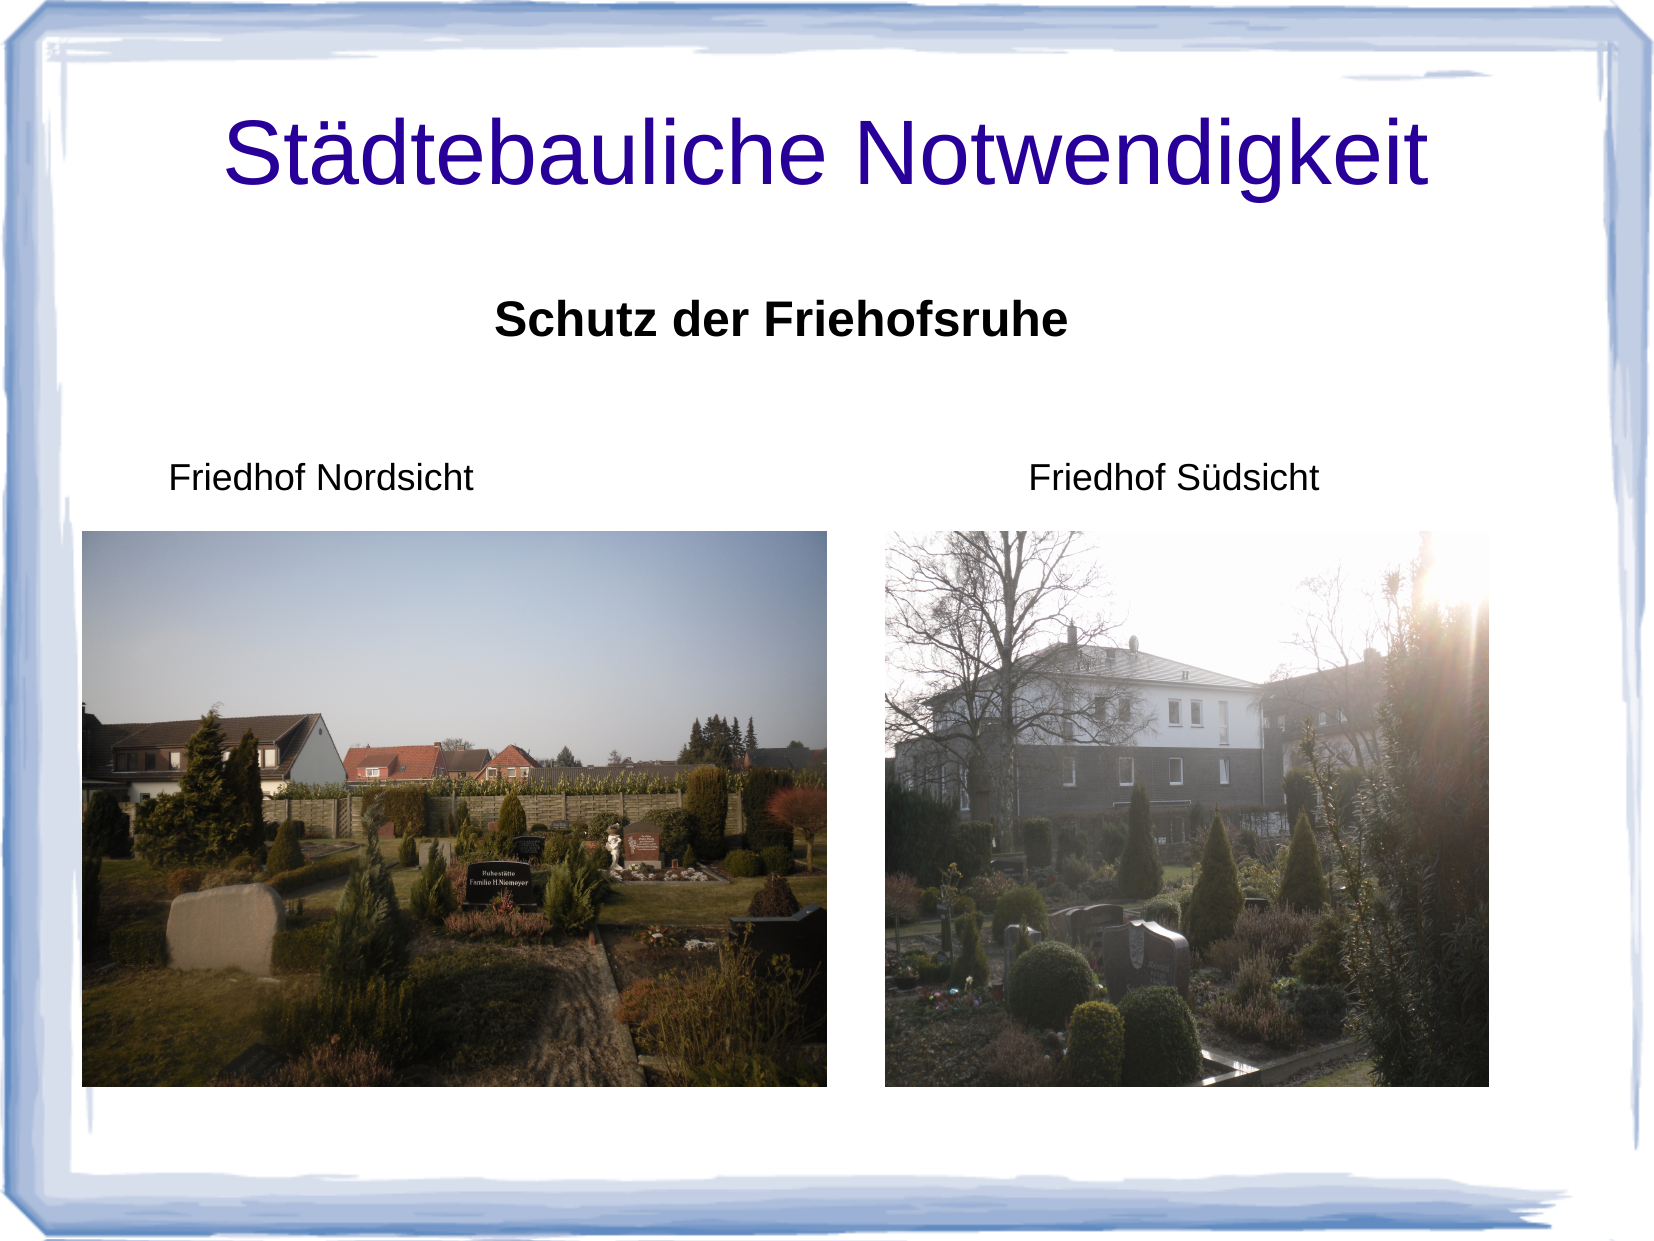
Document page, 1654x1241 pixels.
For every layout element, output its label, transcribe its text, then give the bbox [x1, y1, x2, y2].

title Städtebauliche Notwendigkeit [82, 49, 1571, 257]
text_box Schutz der Friehofsruhe [283, 283, 1288, 356]
text_box Friedhof Nordsicht Friedhof Südsicht [153, 448, 1453, 506]
picture [0, 0, 1654, 1241]
